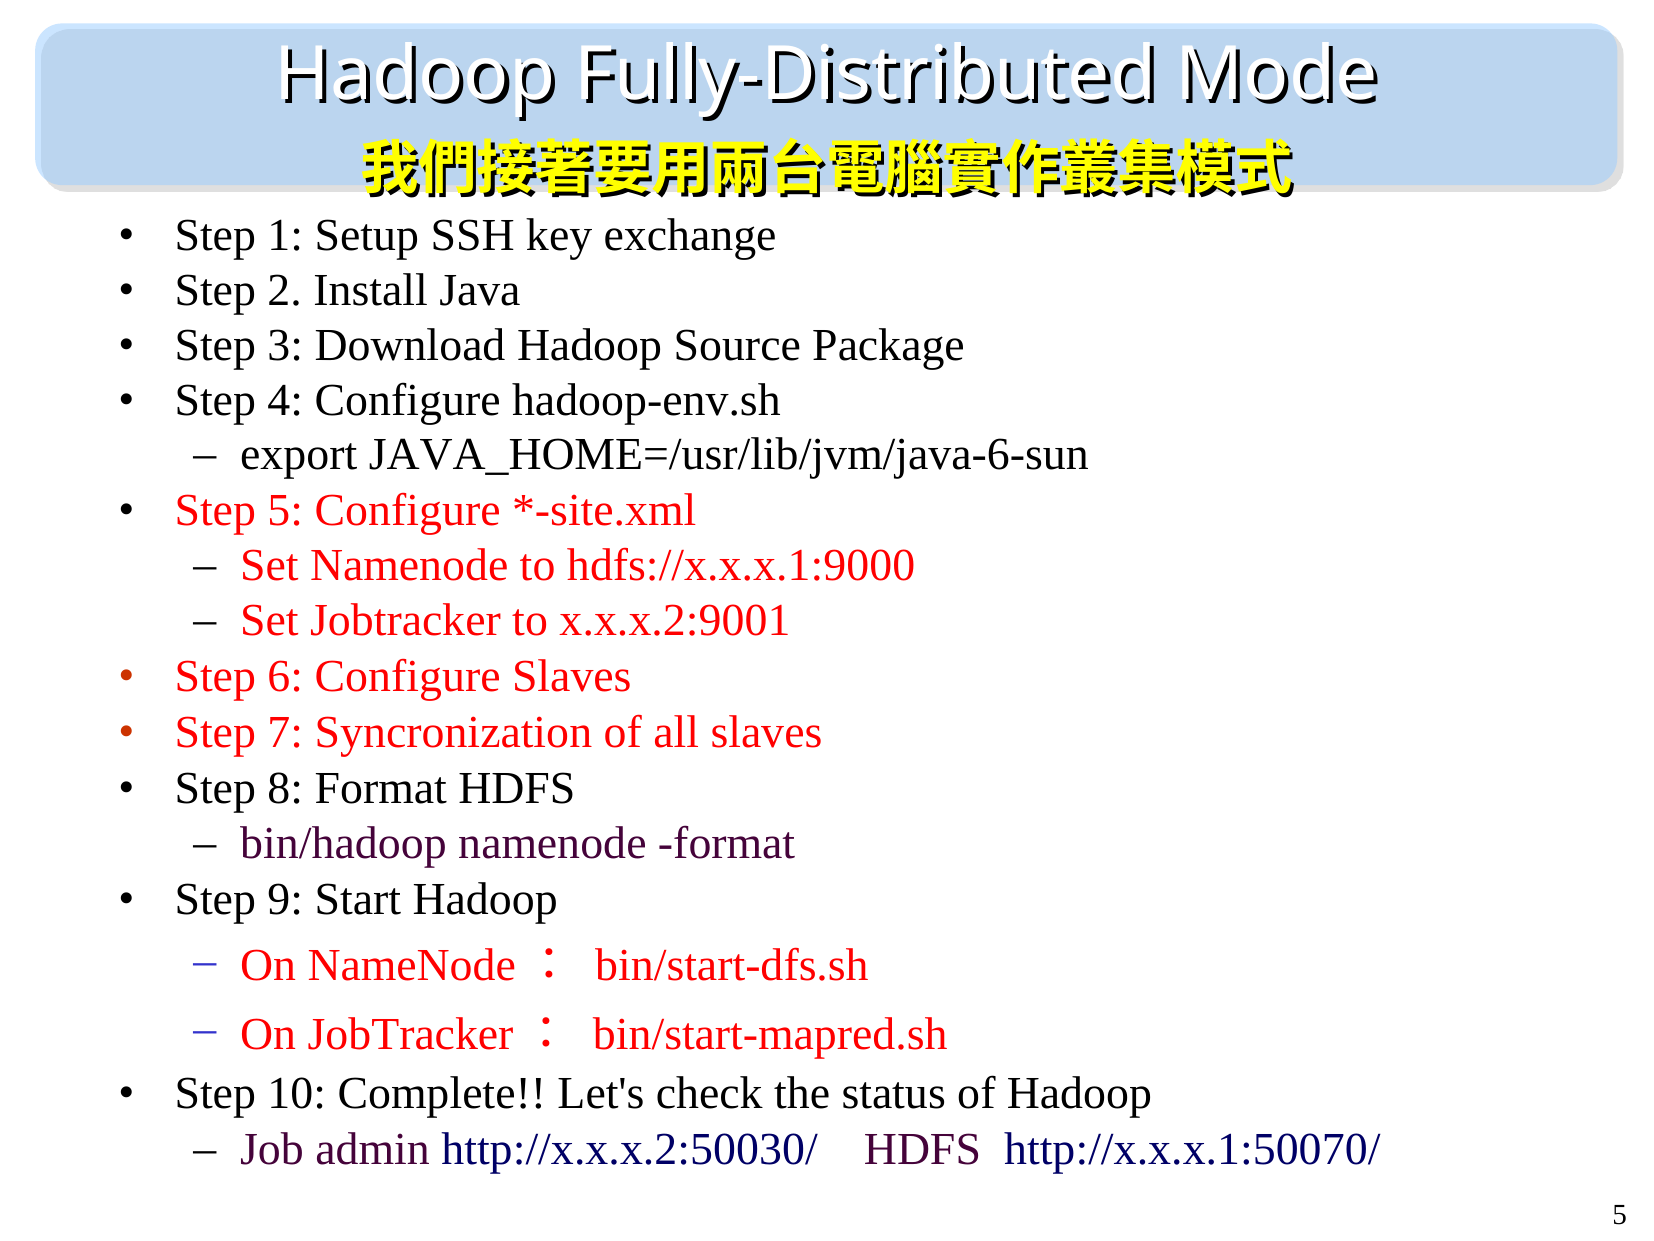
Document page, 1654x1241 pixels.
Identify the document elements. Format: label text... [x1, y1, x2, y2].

list Step 1: Setup SSH key exchange Step 2. Install Java Step 3: Download Hadoop Source Package Step 4: Configure hadoop-env.sh export JAVA_HOME=/usr/lib/jvm/java-6-sun Step 5: Configure *-site.xml Set Namenode to hdfs://x.x.x.1:9000 Set Jobtracker to x.x.x.2:9001 Step 6: Configure Slaves Step 7: Syncronization of all slaves Step 8: Format HDFS bin/hadoop namenode -format Step 9: Start Hadoop On NameNode： bin/start-dfs.sh On JobTracker： bin/start-mapred.sh Step 10: Complete!! Let's check the status of Hadoop Job admin http://x.x.x.2:50030/ HDFS http://x.x.x.1:50070/ [103, 206, 1509, 1205]
text_box [35, 23, 1618, 186]
title Hadoop Fully-Distributed Mode 我們接著要用兩台電腦實作叢集模式 [123, 24, 1530, 200]
